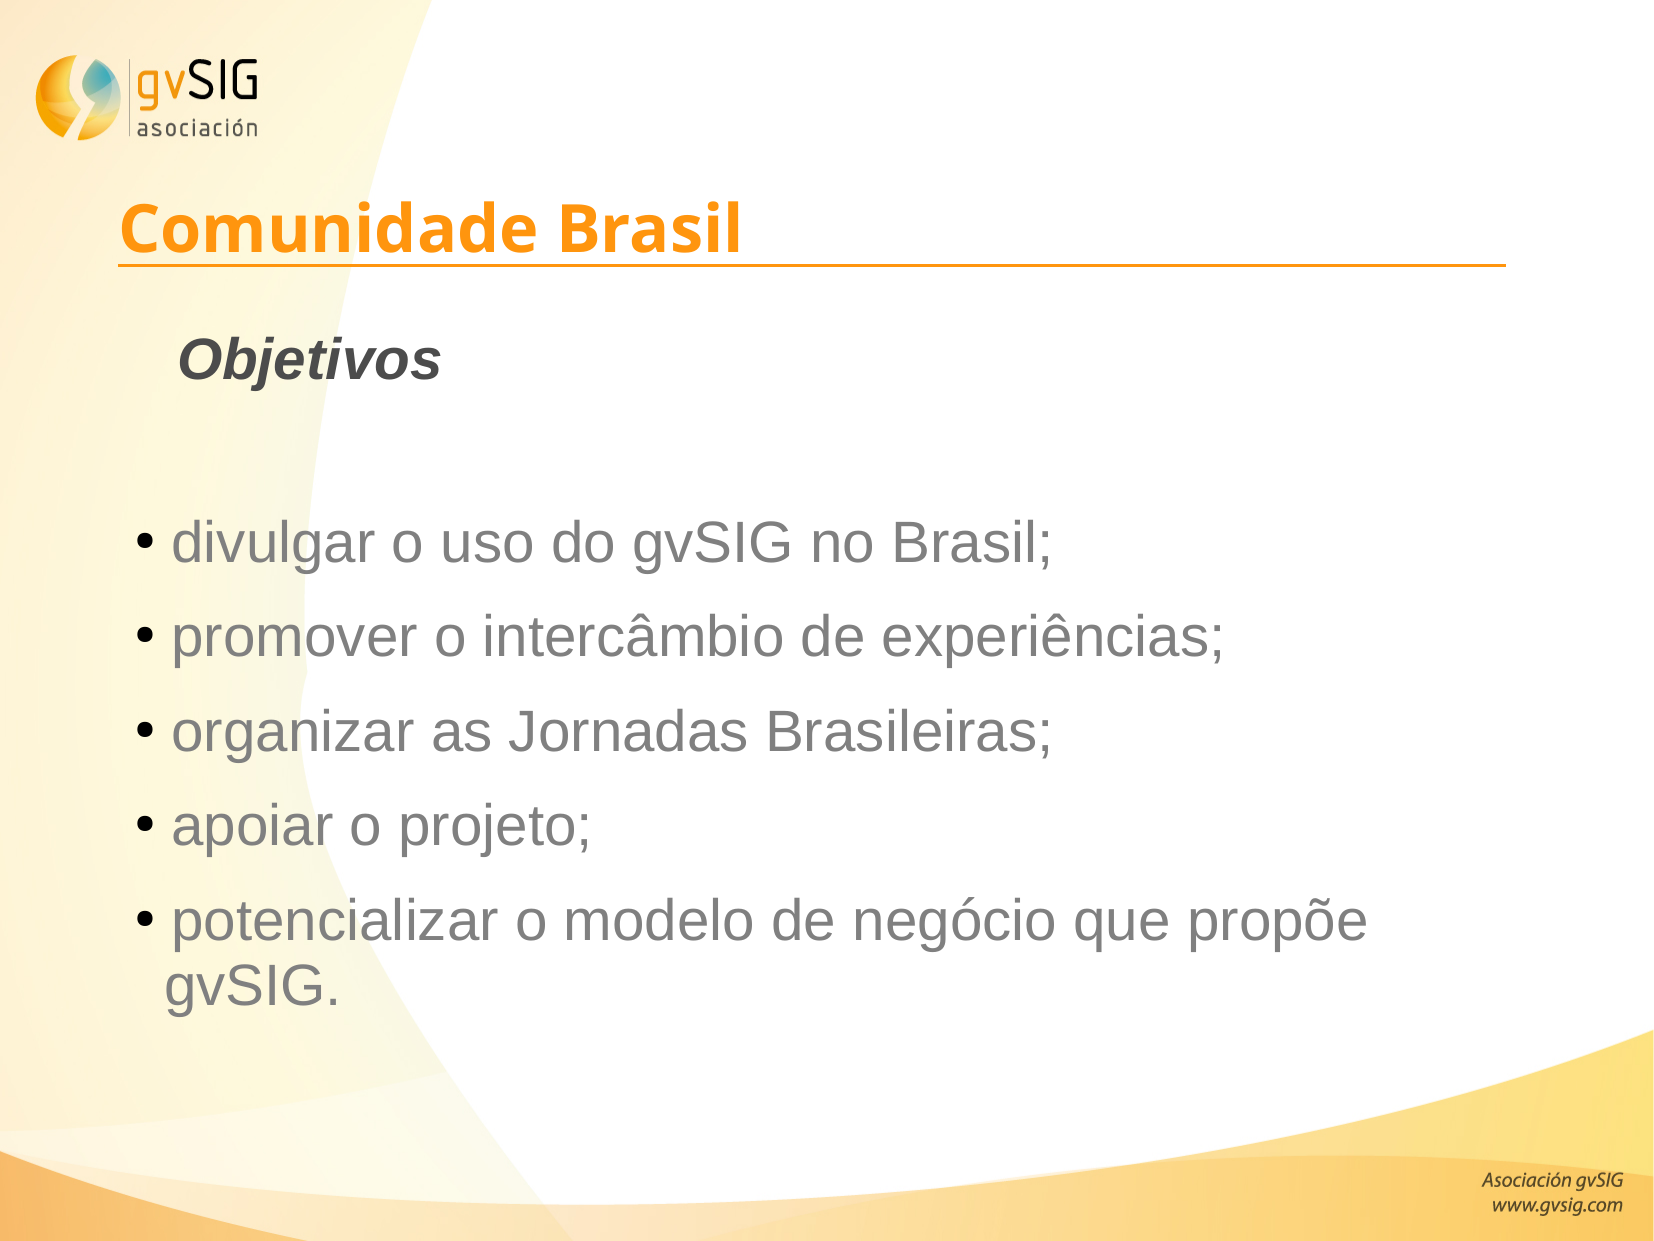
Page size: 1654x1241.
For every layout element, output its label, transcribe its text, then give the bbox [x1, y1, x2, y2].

text_box divulgar o uso do gvSIG no Brasil; promover o intercâmbio de experiências; organizar as Jornadas Brasileiras; apoiar o projeto; potencializar o modelo de negócio que propõe gvSIG. [118, 501, 1477, 1024]
picture [0, 0, 1654, 1241]
title Comunidade Brasil [118, 177, 1607, 276]
text_box Objetivos [177, 326, 547, 393]
